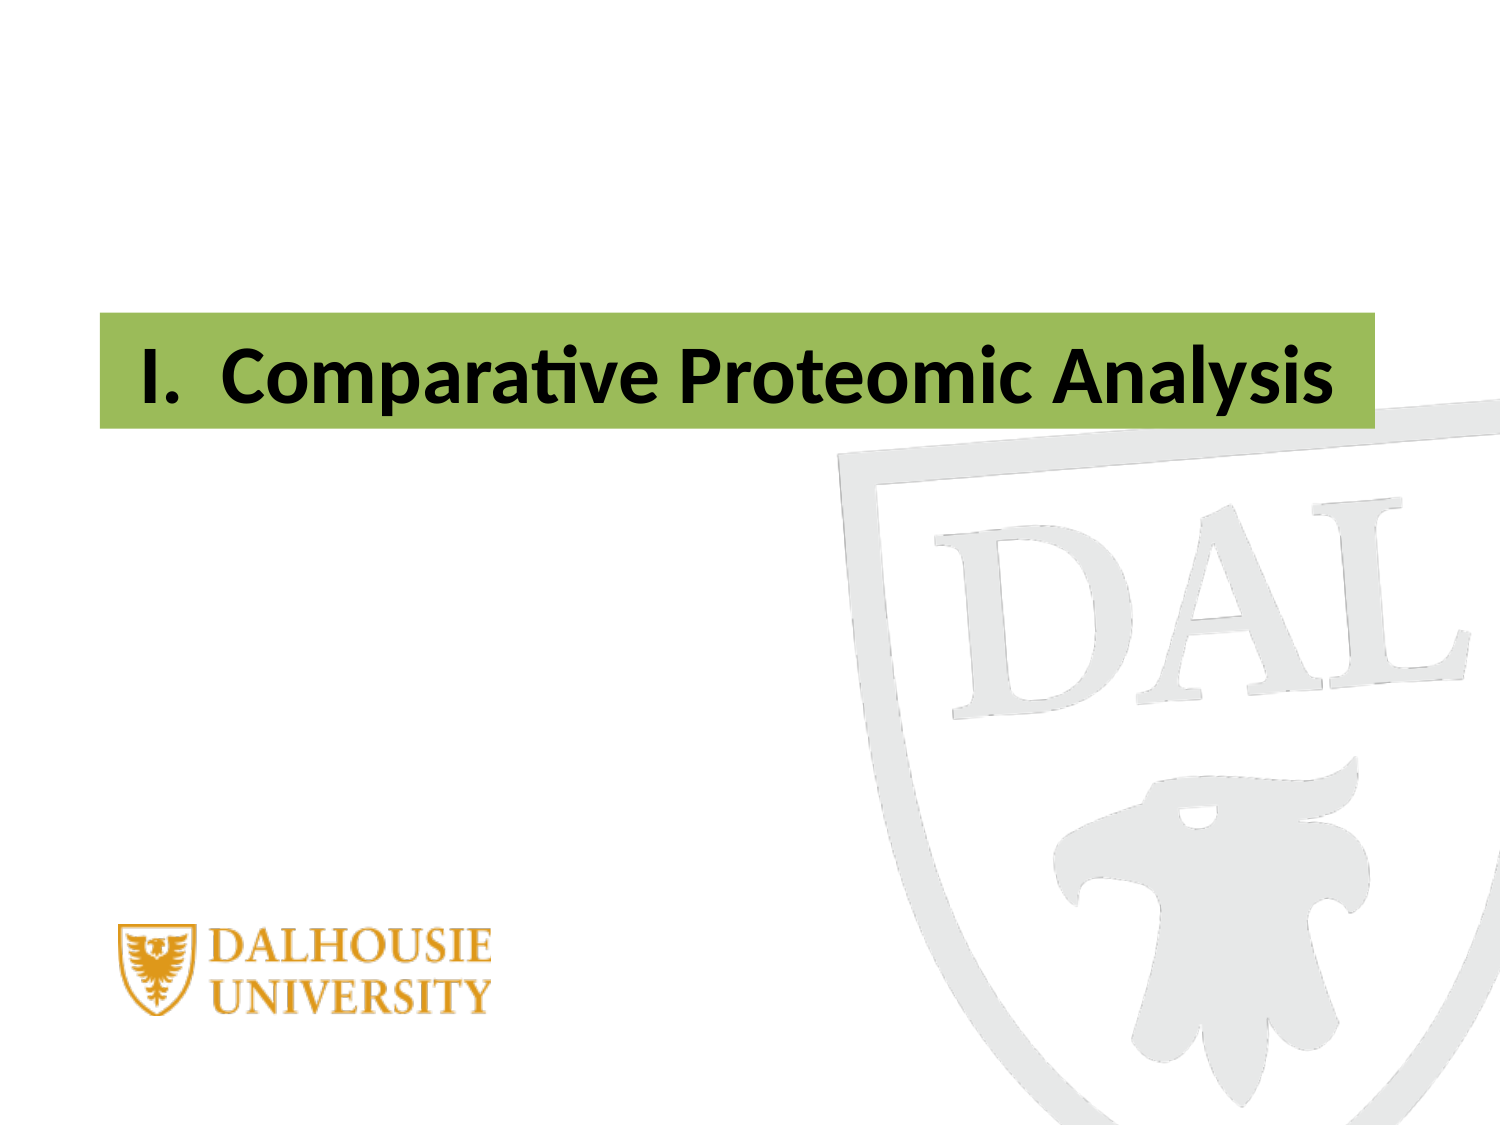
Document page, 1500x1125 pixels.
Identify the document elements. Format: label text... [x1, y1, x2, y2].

title I. Comparative Proteomic Analysis [99, 312, 1375, 429]
